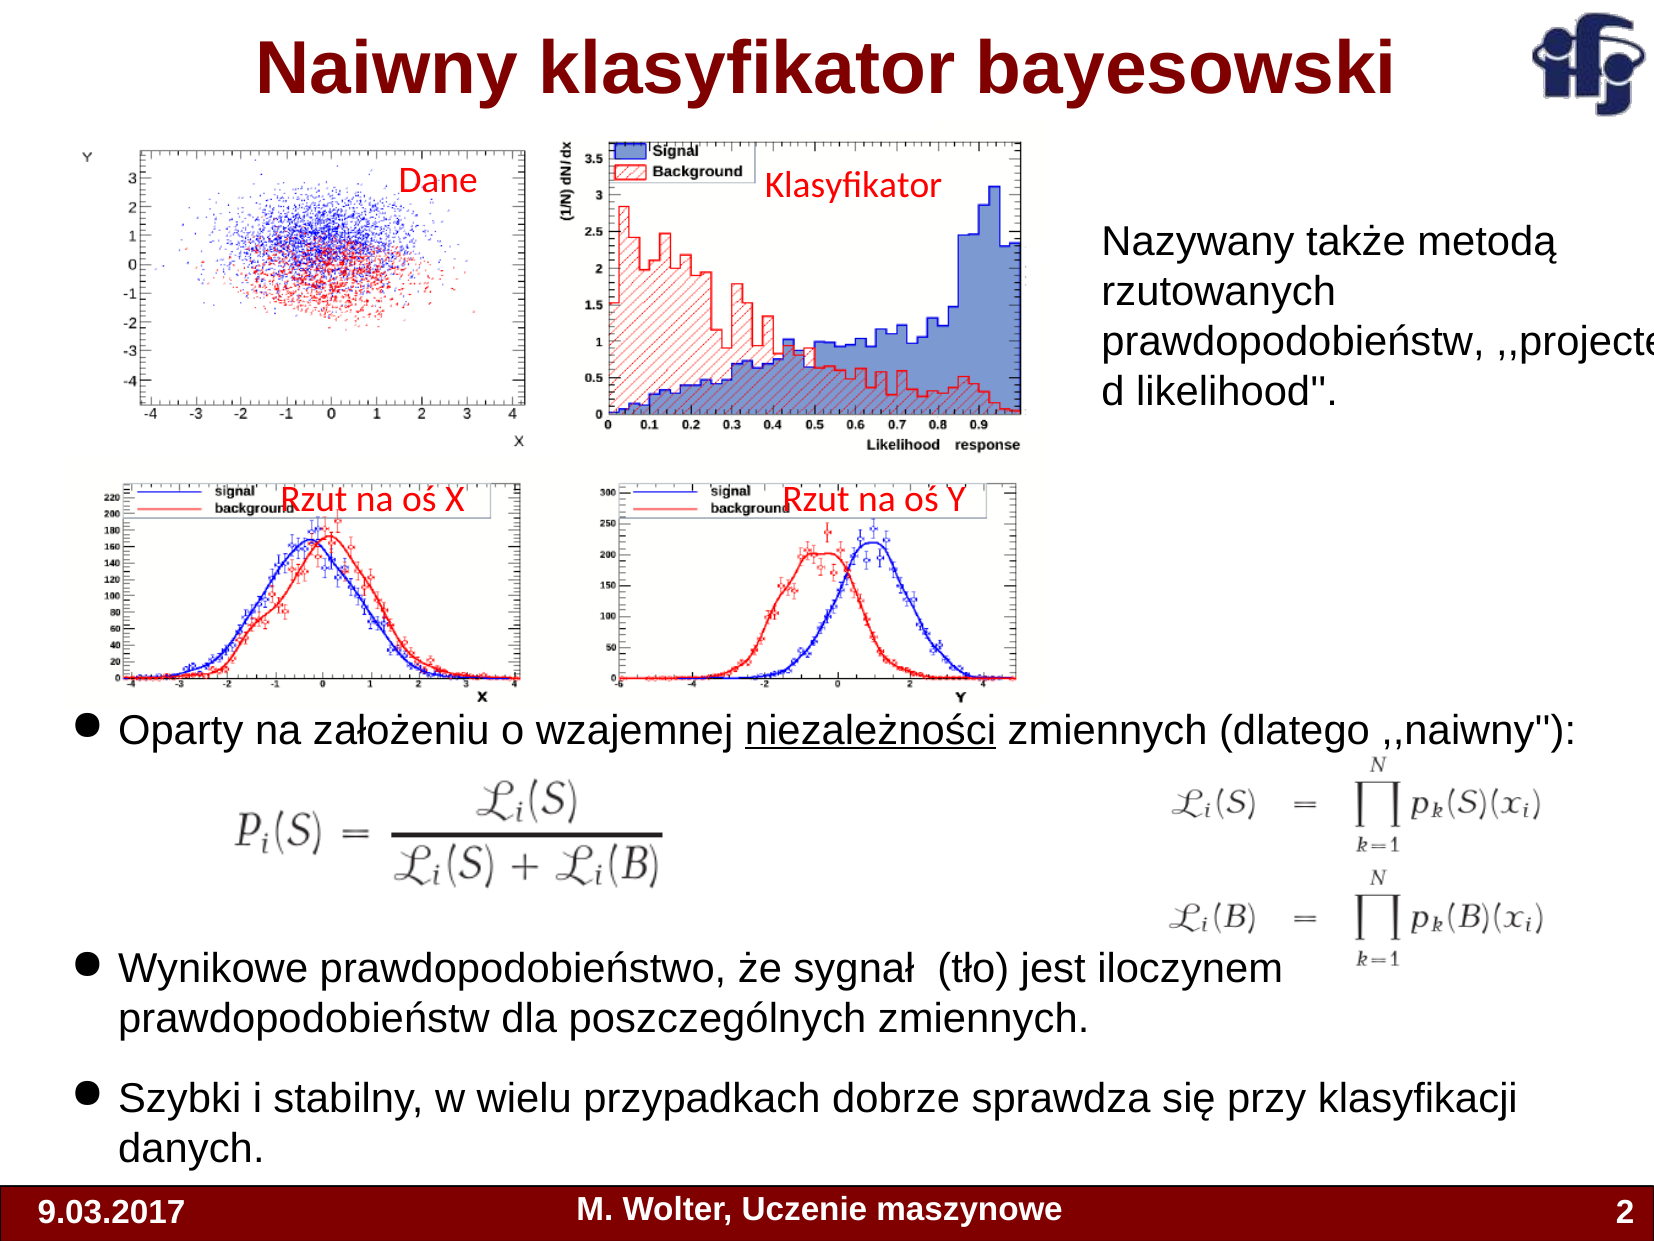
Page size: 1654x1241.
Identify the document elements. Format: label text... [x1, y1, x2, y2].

picture [1525, 0, 1654, 129]
list Oparty na założeniu o wzajemnej niezależności zmiennych (dlatego ,,naiwny''): Wynikowe prawdopodobieństwo, że sygnał (tło) jest iloczynem prawdopodobieństw dla poszczególnych zmiennych. Szybki i stabilny, w wielu przypadkach dobrze sprawdza się przy klasyfikacji danych. [70, 702, 1607, 1174]
text_box Rzut na oś Y [767, 466, 1034, 527]
text_box Dane [383, 147, 621, 208]
text_box Nazywany także metodą rzutowanych prawdopodobieństw, ,,projected likelihood''. [1086, 206, 1654, 422]
title Naiwny klasyfikator bayesowski [82, 8, 1571, 119]
text_box Rzut na oś X [265, 466, 532, 527]
text_box Klasyfikator [750, 152, 1016, 213]
picture [59, 118, 1063, 709]
picture [216, 773, 680, 899]
